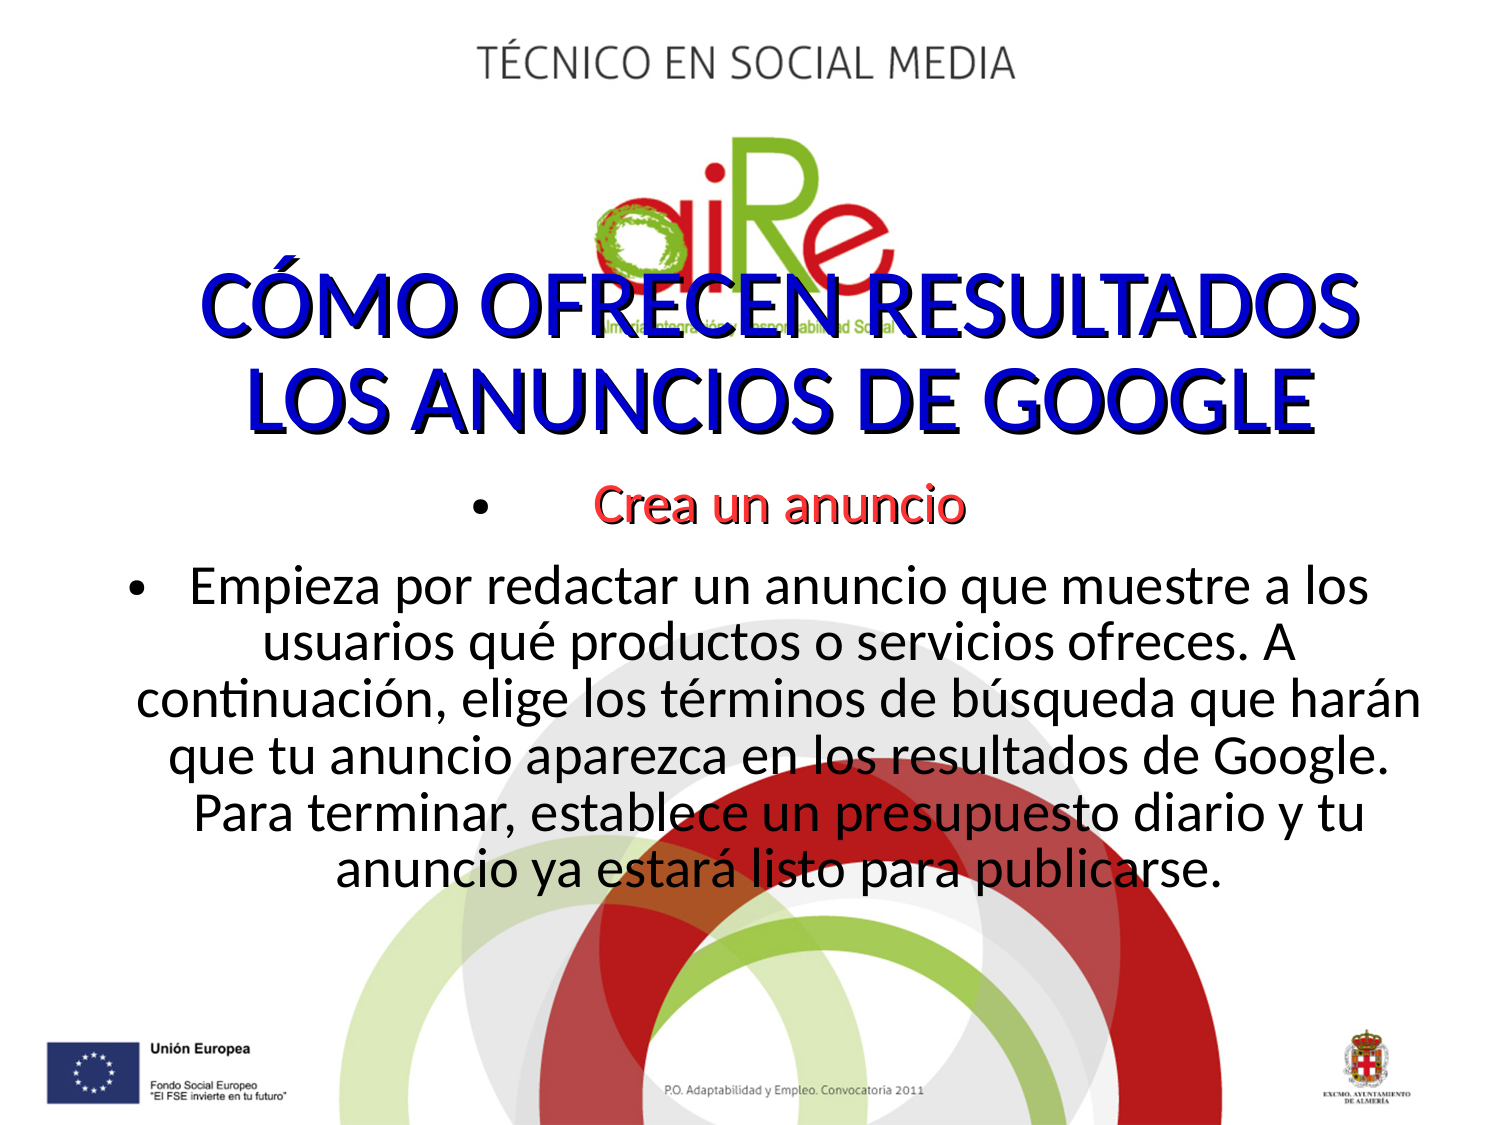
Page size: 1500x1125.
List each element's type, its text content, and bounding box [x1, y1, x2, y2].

list CÓMO OFRECEN RESULTADOS LOS ANUNCIOS DE GOOGLE Crea un anuncio Empieza por redactar un anuncio que muestre a los usuarios qué productos o servicios ofreces. A continuación, elige los términos de búsqueda que harán que tu anuncio aparezca en los resultados de Google. Para terminar, establece un presupuesto diario y tu anuncio ya estará listo para publicarse. [75, 263, 1425, 916]
picture [0, 0, 1500, 1125]
